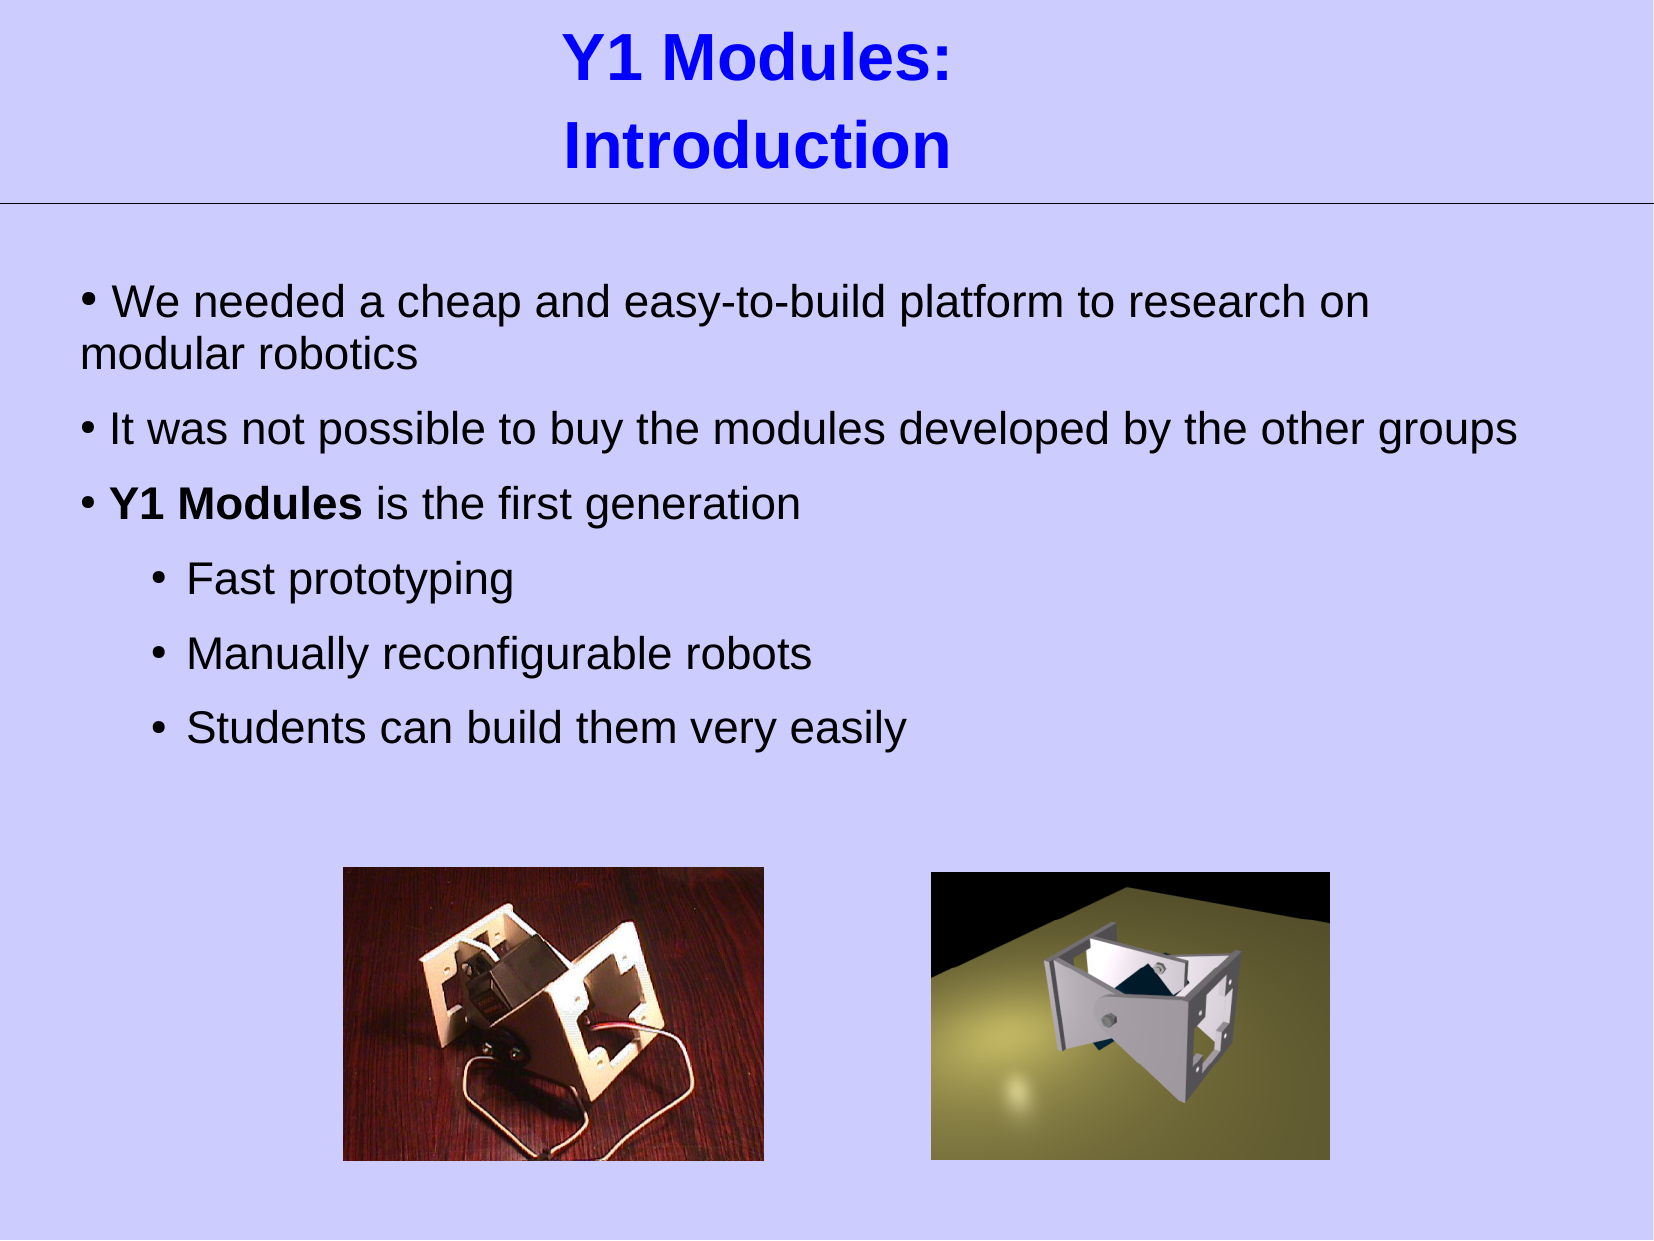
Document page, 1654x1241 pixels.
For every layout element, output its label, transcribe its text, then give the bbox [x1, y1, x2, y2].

title Y1 Modules: Introduction [120, 0, 1396, 191]
picture [931, 872, 1330, 1160]
text_box We needed a cheap and easy-to-build platform to research on modular robotics It was not possible to buy the modules developed by the other groups Y1 Modules is the first generation Fast prototyping Manually reconfigurable robots Students can build them very easily [79, 272, 1548, 754]
picture [343, 867, 764, 1161]
